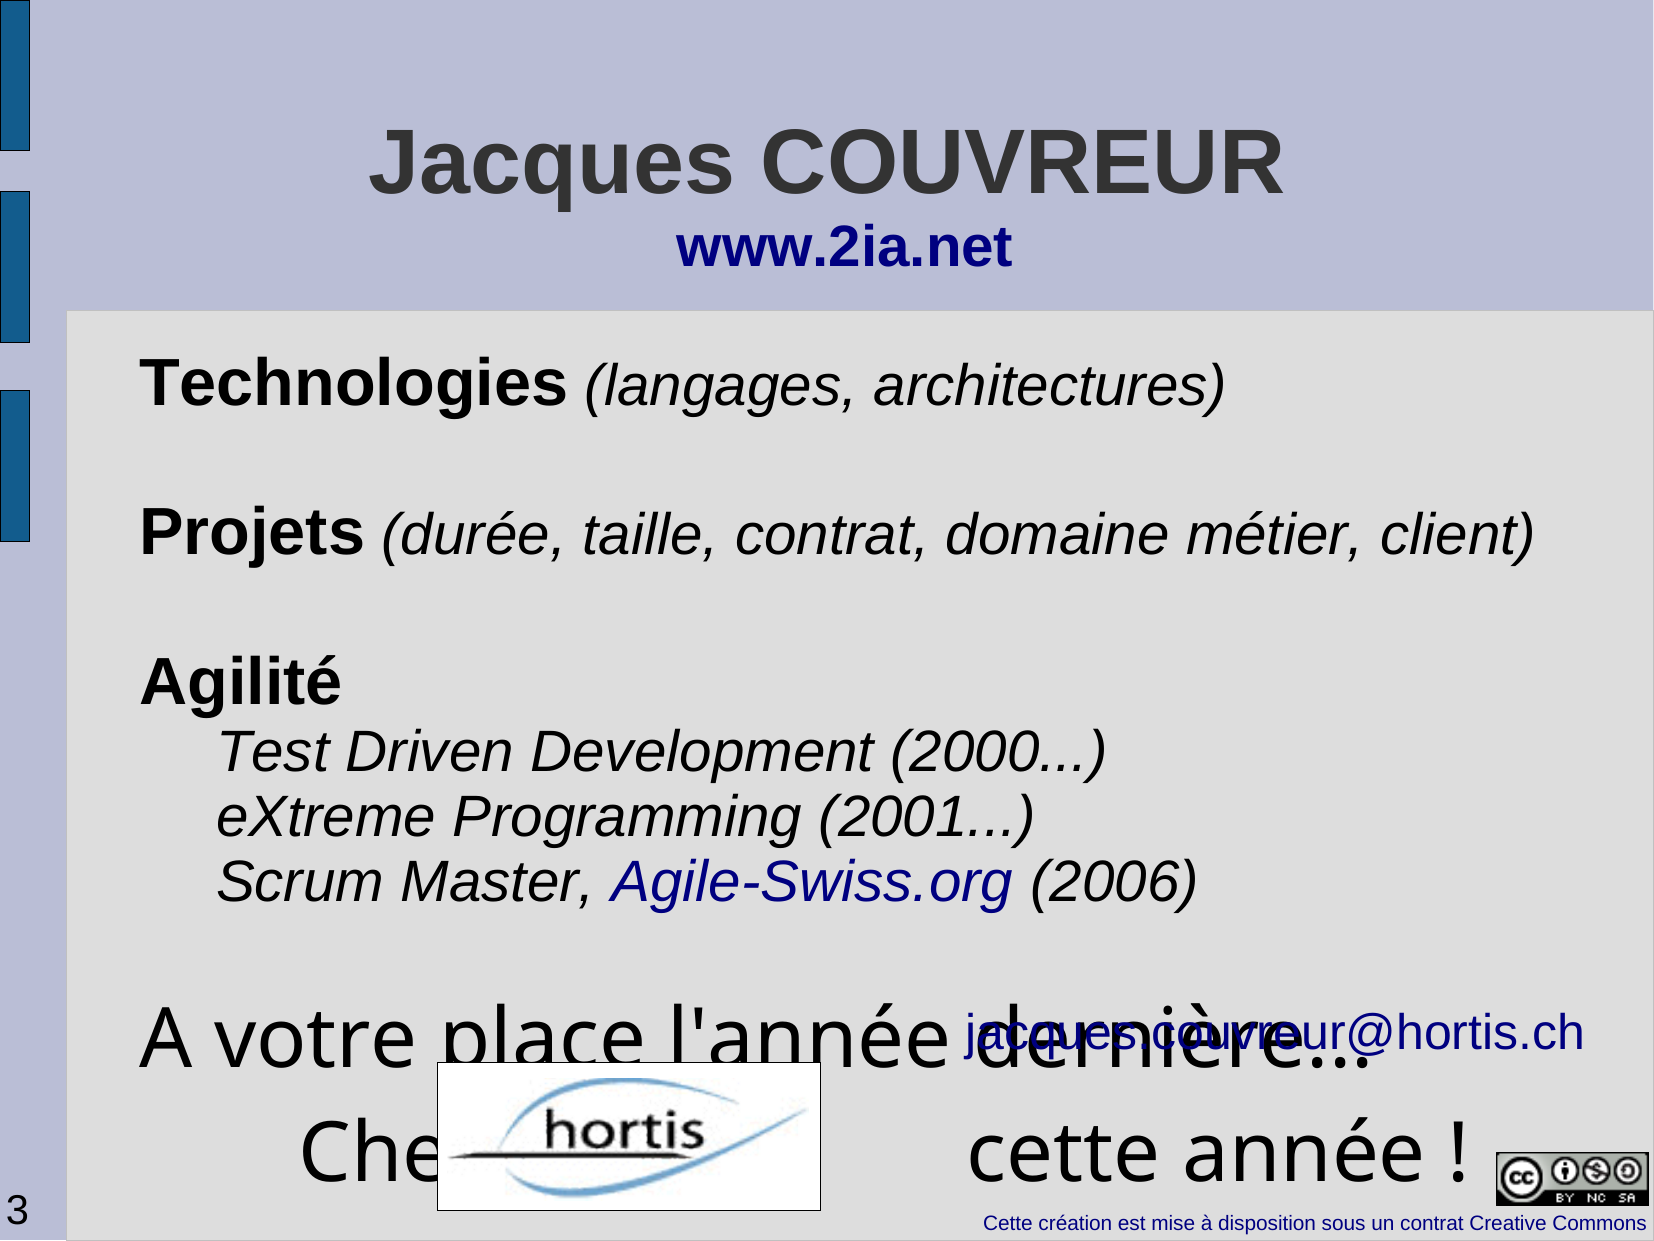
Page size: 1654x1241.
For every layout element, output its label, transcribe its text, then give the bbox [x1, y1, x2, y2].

text_box jacques.couvreur@hortis.ch [921, 1003, 1630, 1069]
text_box [437, 1062, 821, 1211]
title Jacques COUVREUR www.2ia.net [121, 91, 1534, 299]
picture [1496, 1152, 1649, 1206]
picture [447, 1078, 809, 1201]
list Technologies (langages, architectures) Projets (durée, taille, contrat, domaine métier, client) Agilité Test Driven Development (2000...) eXtreme Programming (2001...) Scrum Master, Agile-Swiss.org (2006) A votre place l'année dernière... Chez cette année ! [121, 344, 1595, 1173]
